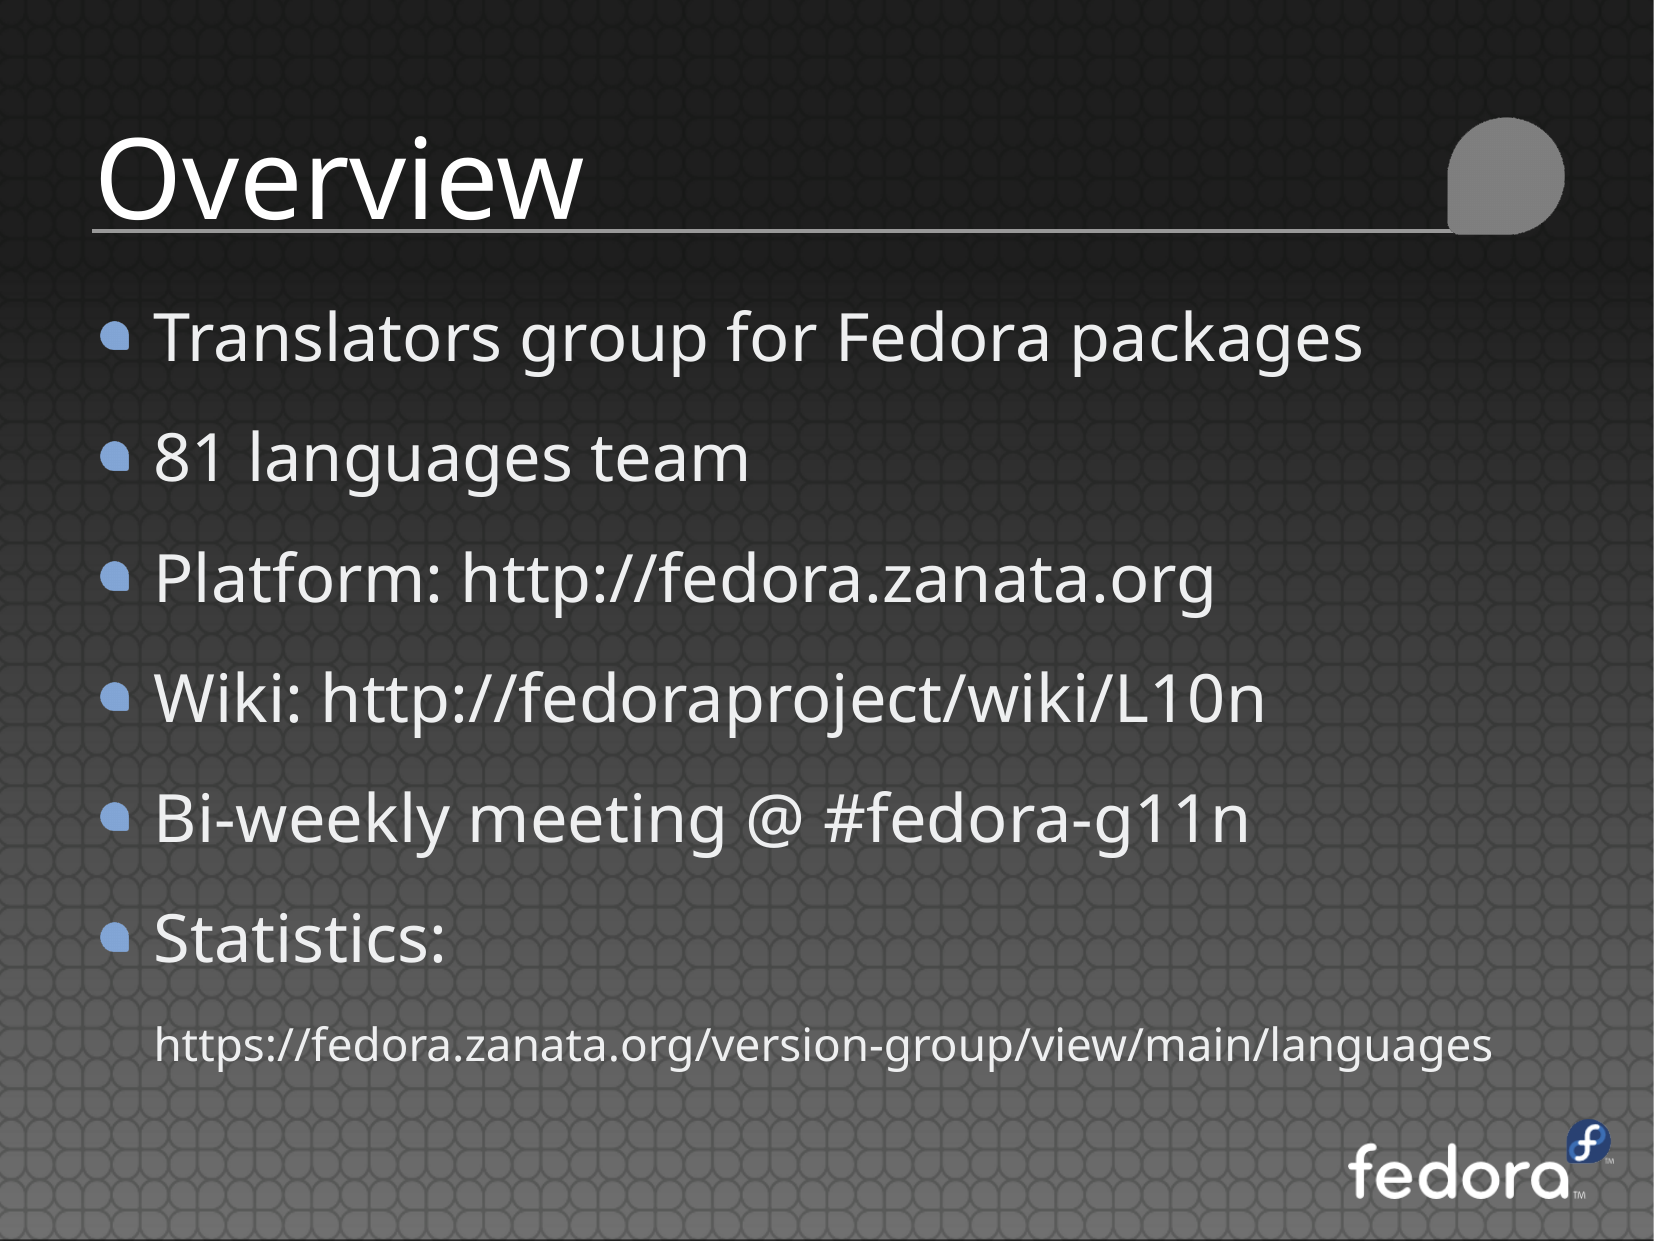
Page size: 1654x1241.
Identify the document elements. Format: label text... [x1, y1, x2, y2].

picture [0, 0, 1654, 1241]
list Translators group for Fedora packages 81 languages team Platform: http://fedora.zanata.org Wiki: http://fedoraproject/wiki/L10n Bi-weekly meeting @ #fedora-g11n Statistics: https://fedora.zanata.org/version-group/view/main/languages [82, 290, 1571, 1094]
title Overview [94, 100, 1426, 251]
